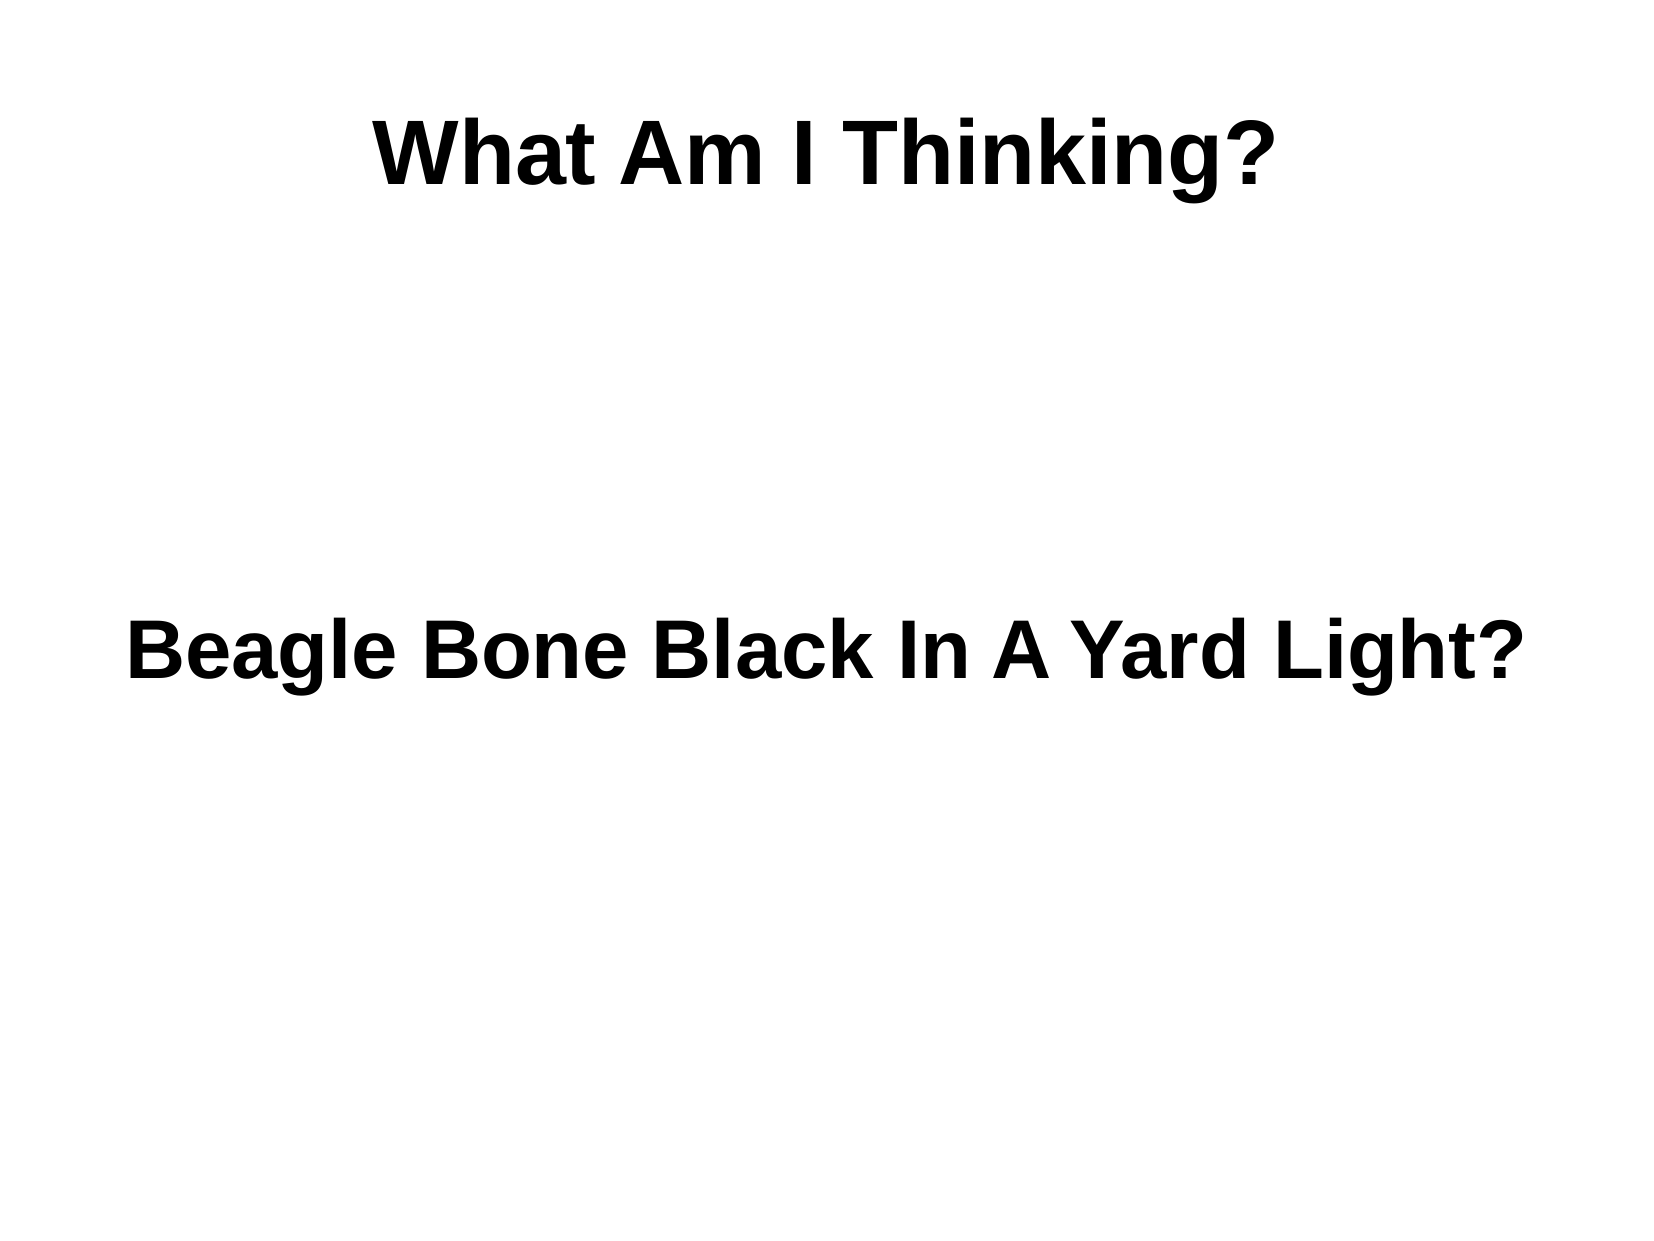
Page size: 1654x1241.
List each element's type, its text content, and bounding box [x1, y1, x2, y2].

subtitle Beagle Bone Black In A Yard Light? [82, 290, 1571, 1010]
title What Am I Thinking? [82, 49, 1571, 257]
